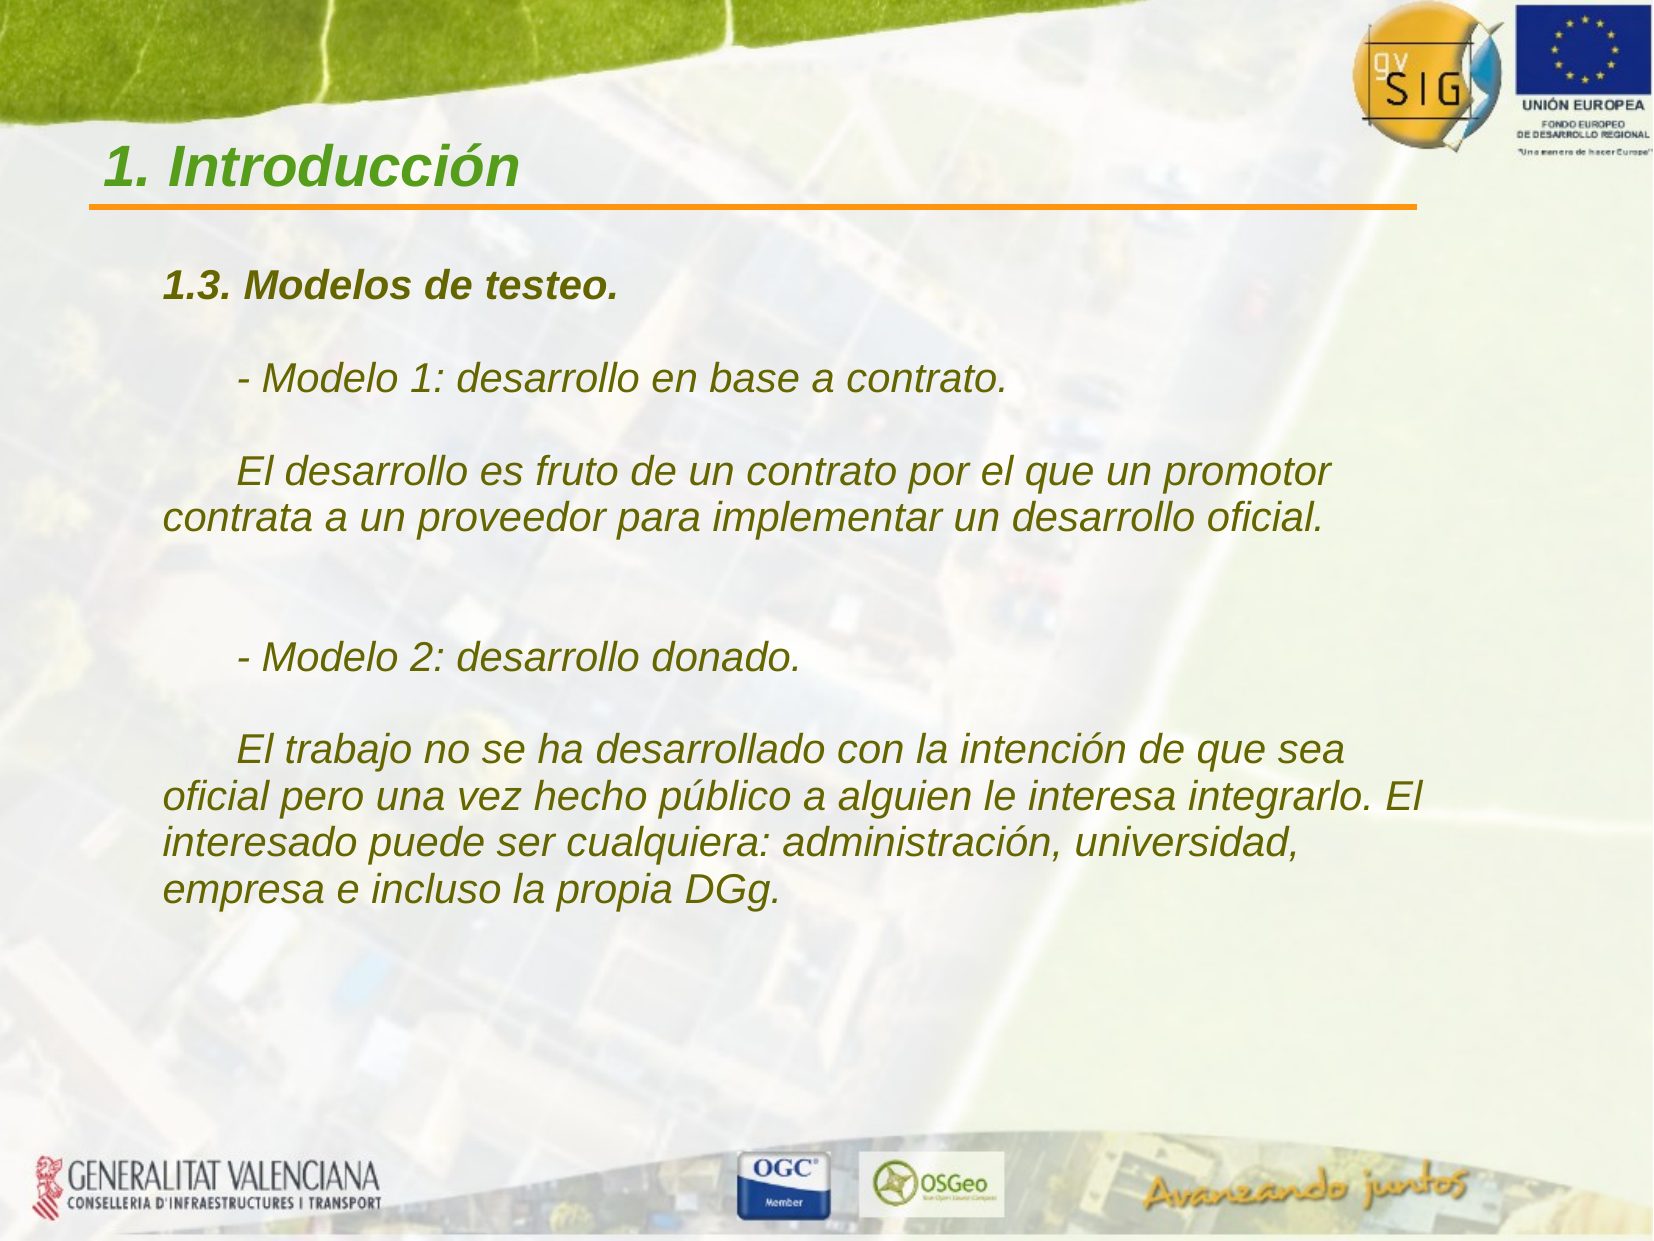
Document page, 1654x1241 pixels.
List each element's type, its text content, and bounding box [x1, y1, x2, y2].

text_box 1.3. Modelos de testeo. - Modelo 1: desarrollo en base a contrato. El desarrollo es fruto de un contrato por el que un promotor contrata a un proveedor para implementar un desarrollo oficial. - Modelo 2: desarrollo donado. El trabajo no se ha desarrollado con la intención de que sea oficial pero una vez hecho público a alguien le interesa integrarlo. El interesado puede ser cualquiera: administración, universidad, empresa e incluso la propia DGg. [147, 254, 1477, 1011]
picture [0, 0, 1653, 1241]
text_box 1. Introducción [88, 126, 1418, 215]
